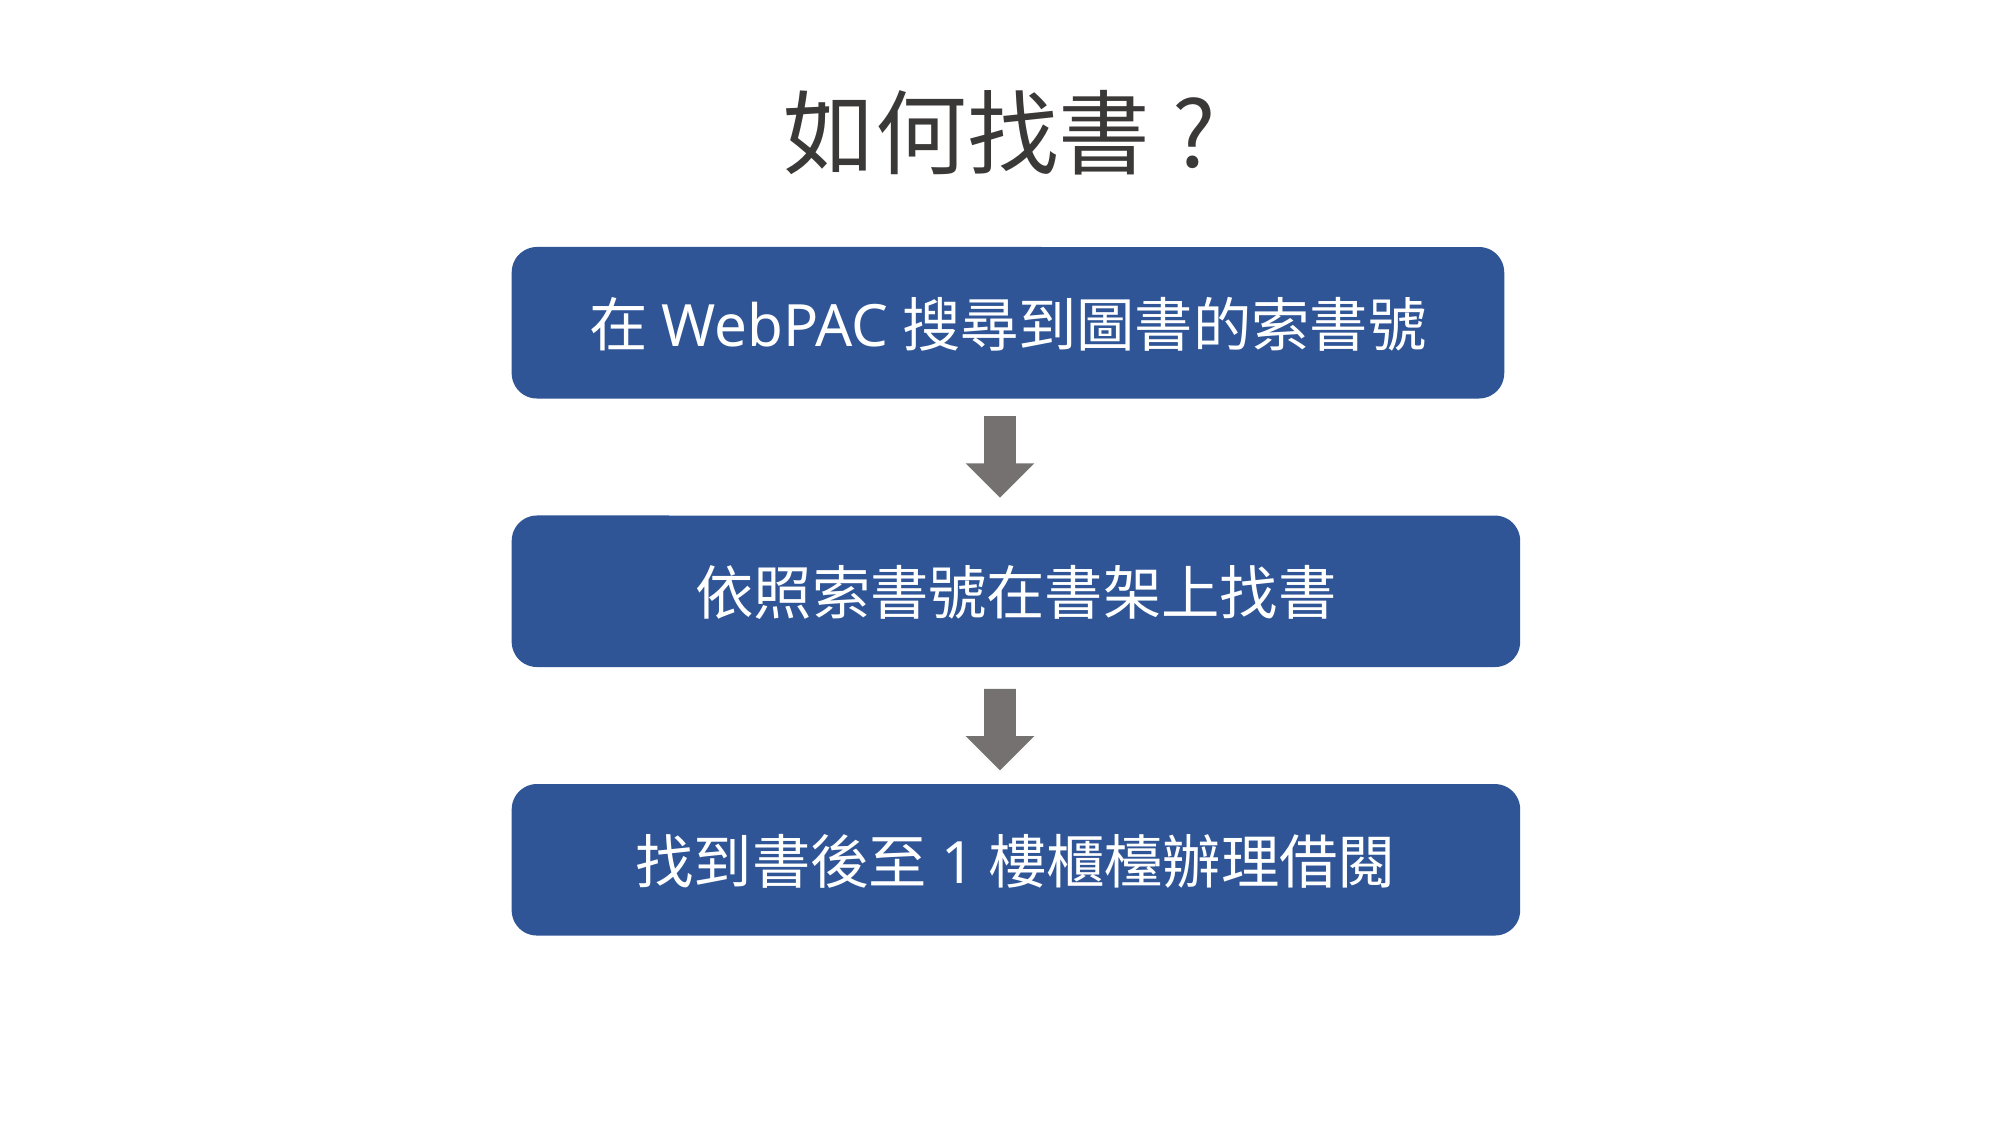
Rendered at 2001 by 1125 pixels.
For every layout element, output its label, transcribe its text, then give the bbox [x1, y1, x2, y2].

text_box [965, 416, 1035, 498]
text_box 依照索書號在書架上找書 [511, 515, 1521, 668]
text_box [965, 688, 1035, 771]
title 如何找書? [137, 29, 1863, 247]
text_box 在WebPAC搜尋到圖書的索書號 [511, 246, 1505, 399]
text_box 找到書後至1樓櫃檯辦理借閱 [511, 784, 1521, 936]
